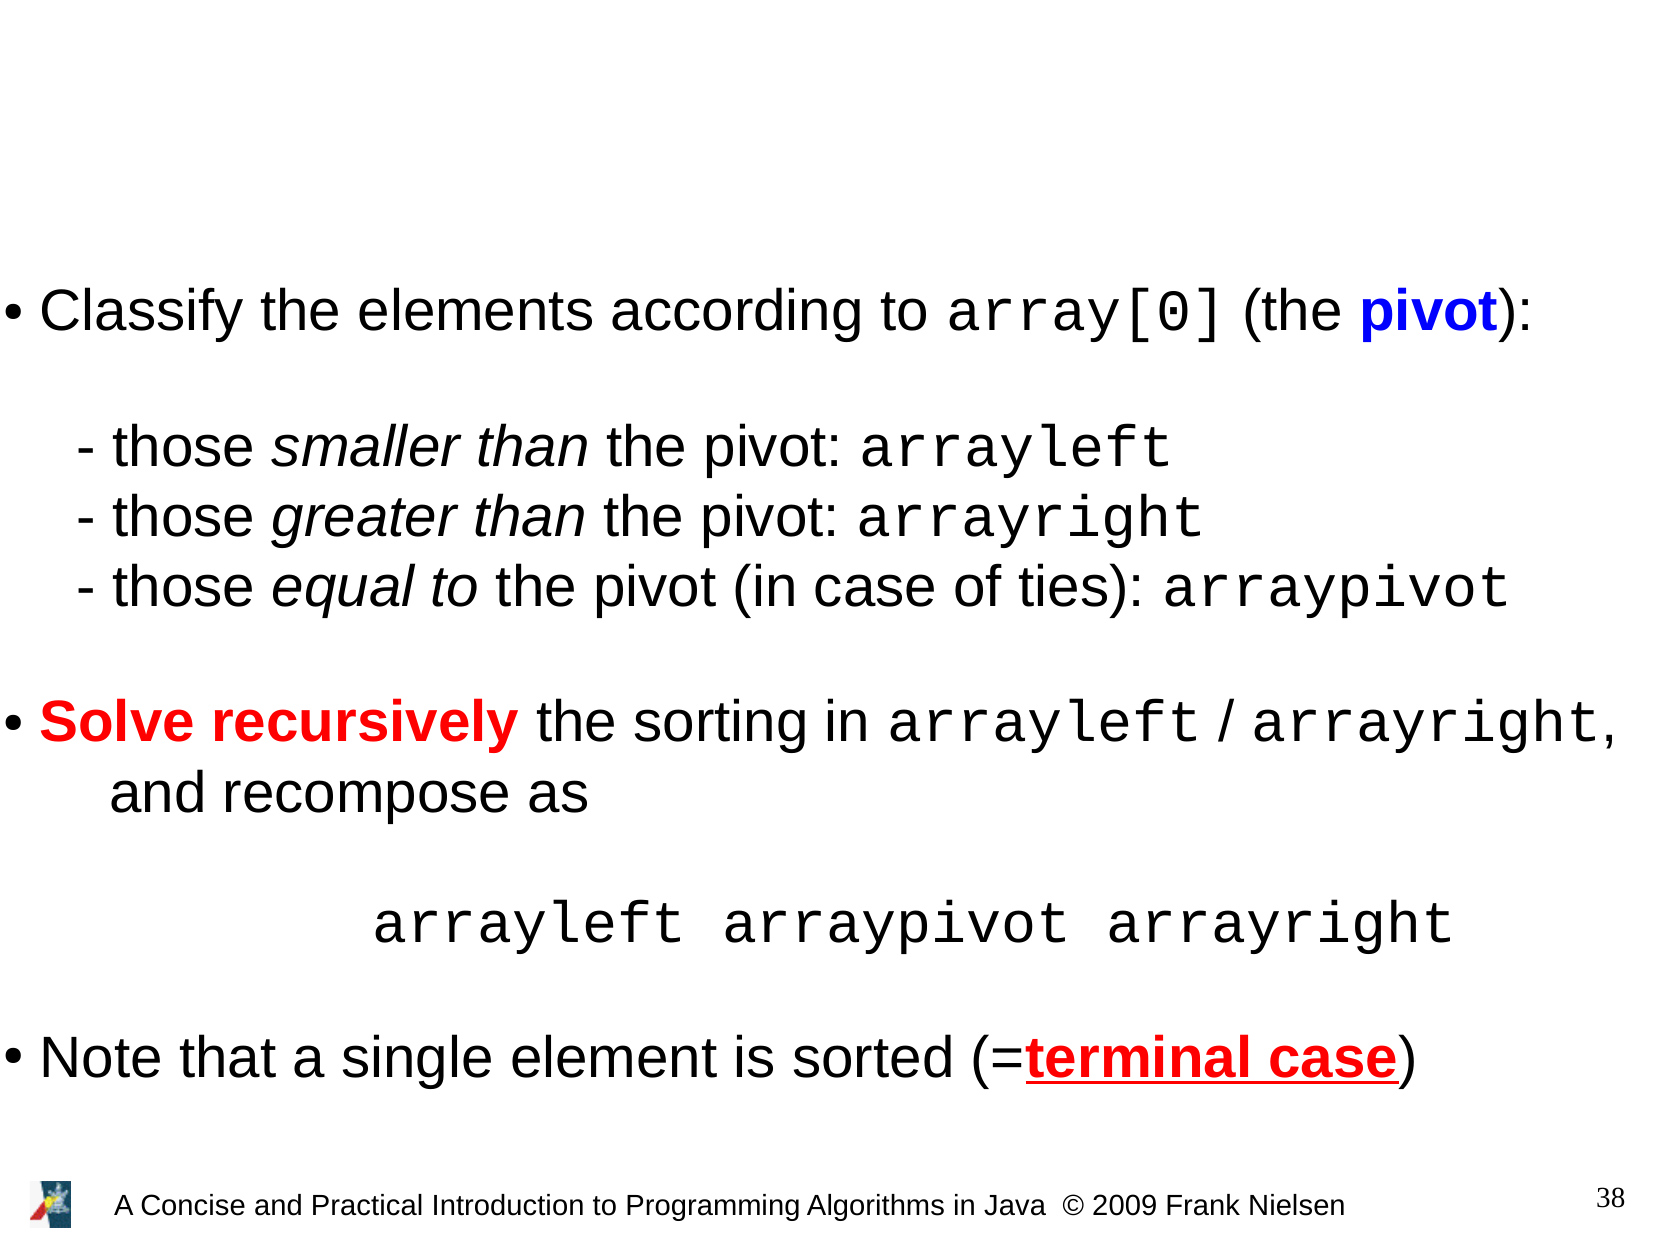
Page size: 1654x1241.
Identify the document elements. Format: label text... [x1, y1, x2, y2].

text_box Classify the elements according to array[0] (the pivot): - those smaller than the pivot: arrayleft - those greater than the pivot: arrayright - those equal to the pivot (in case of ties): arraypivot Solve recursively the sorting in arrayleft / arrayright, and recompose as arrayleft arraypivot arrayright Note that a single element is sorted (=terminal case) [0, 270, 1648, 1090]
picture [29, 1181, 71, 1228]
